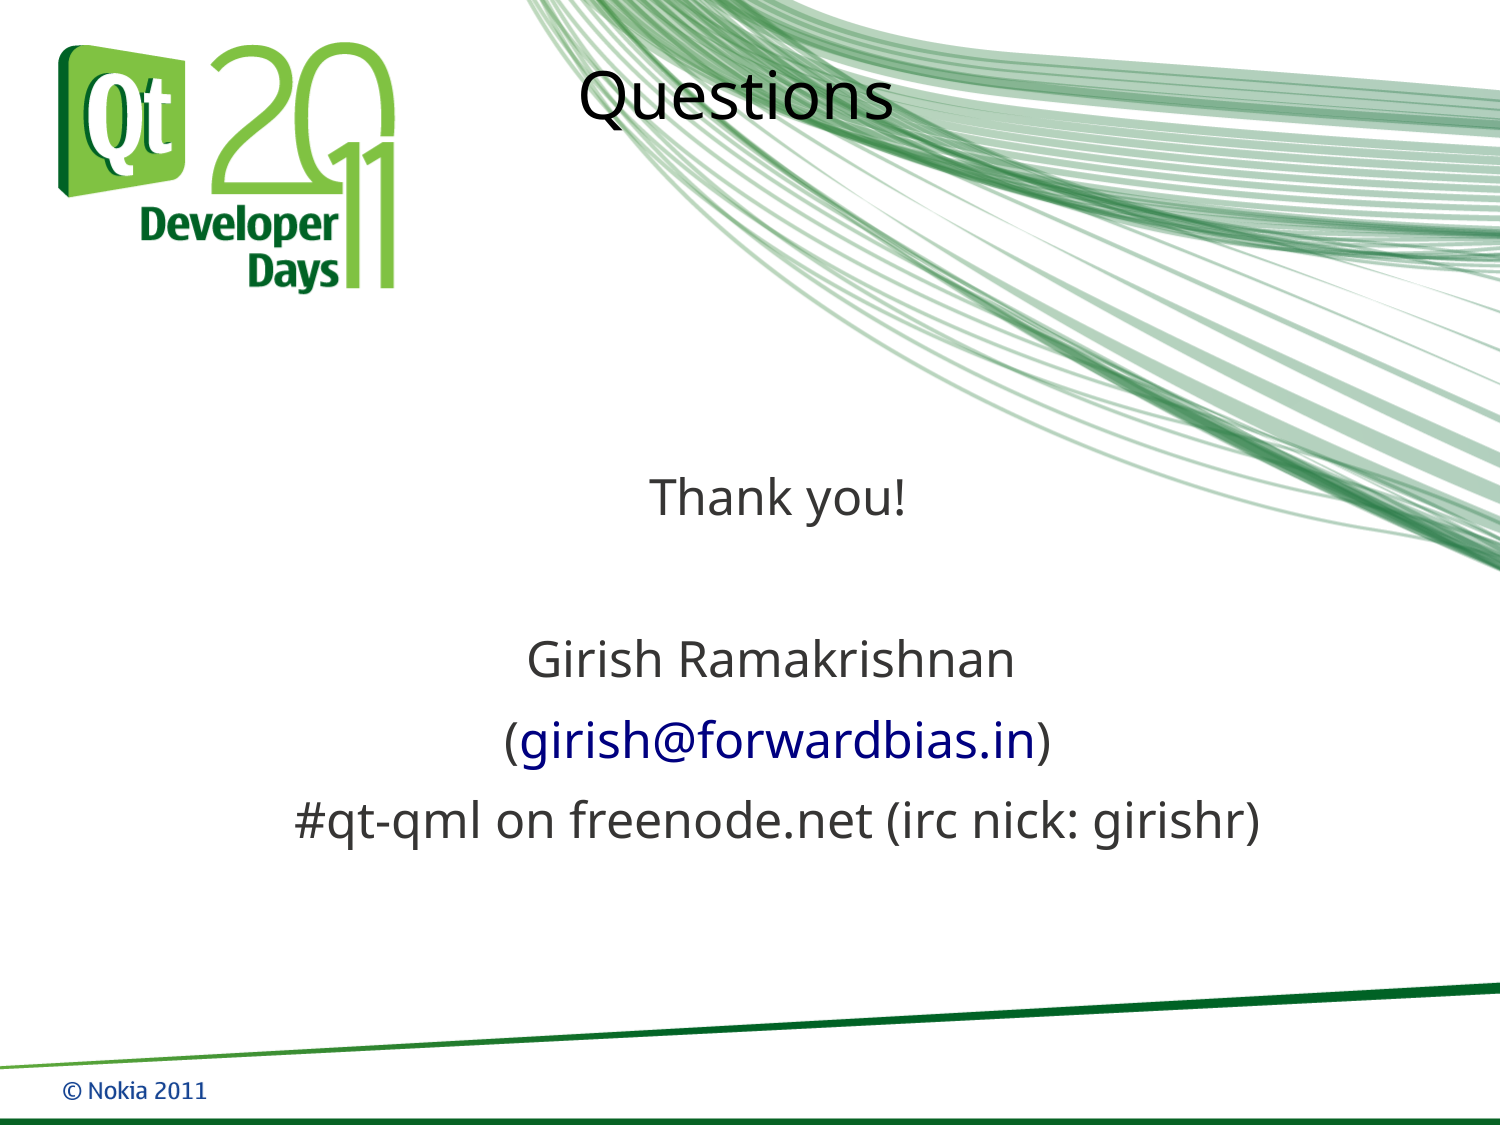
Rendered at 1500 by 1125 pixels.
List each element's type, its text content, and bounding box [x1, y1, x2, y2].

title Questions [262, 0, 1300, 188]
picture [0, 0, 1500, 1125]
list Thank you! Girish Ramakrishnan (girish@forwardbias.in) #qt-qml on freenode.net (irc nick: girishr) [75, 212, 1426, 955]
